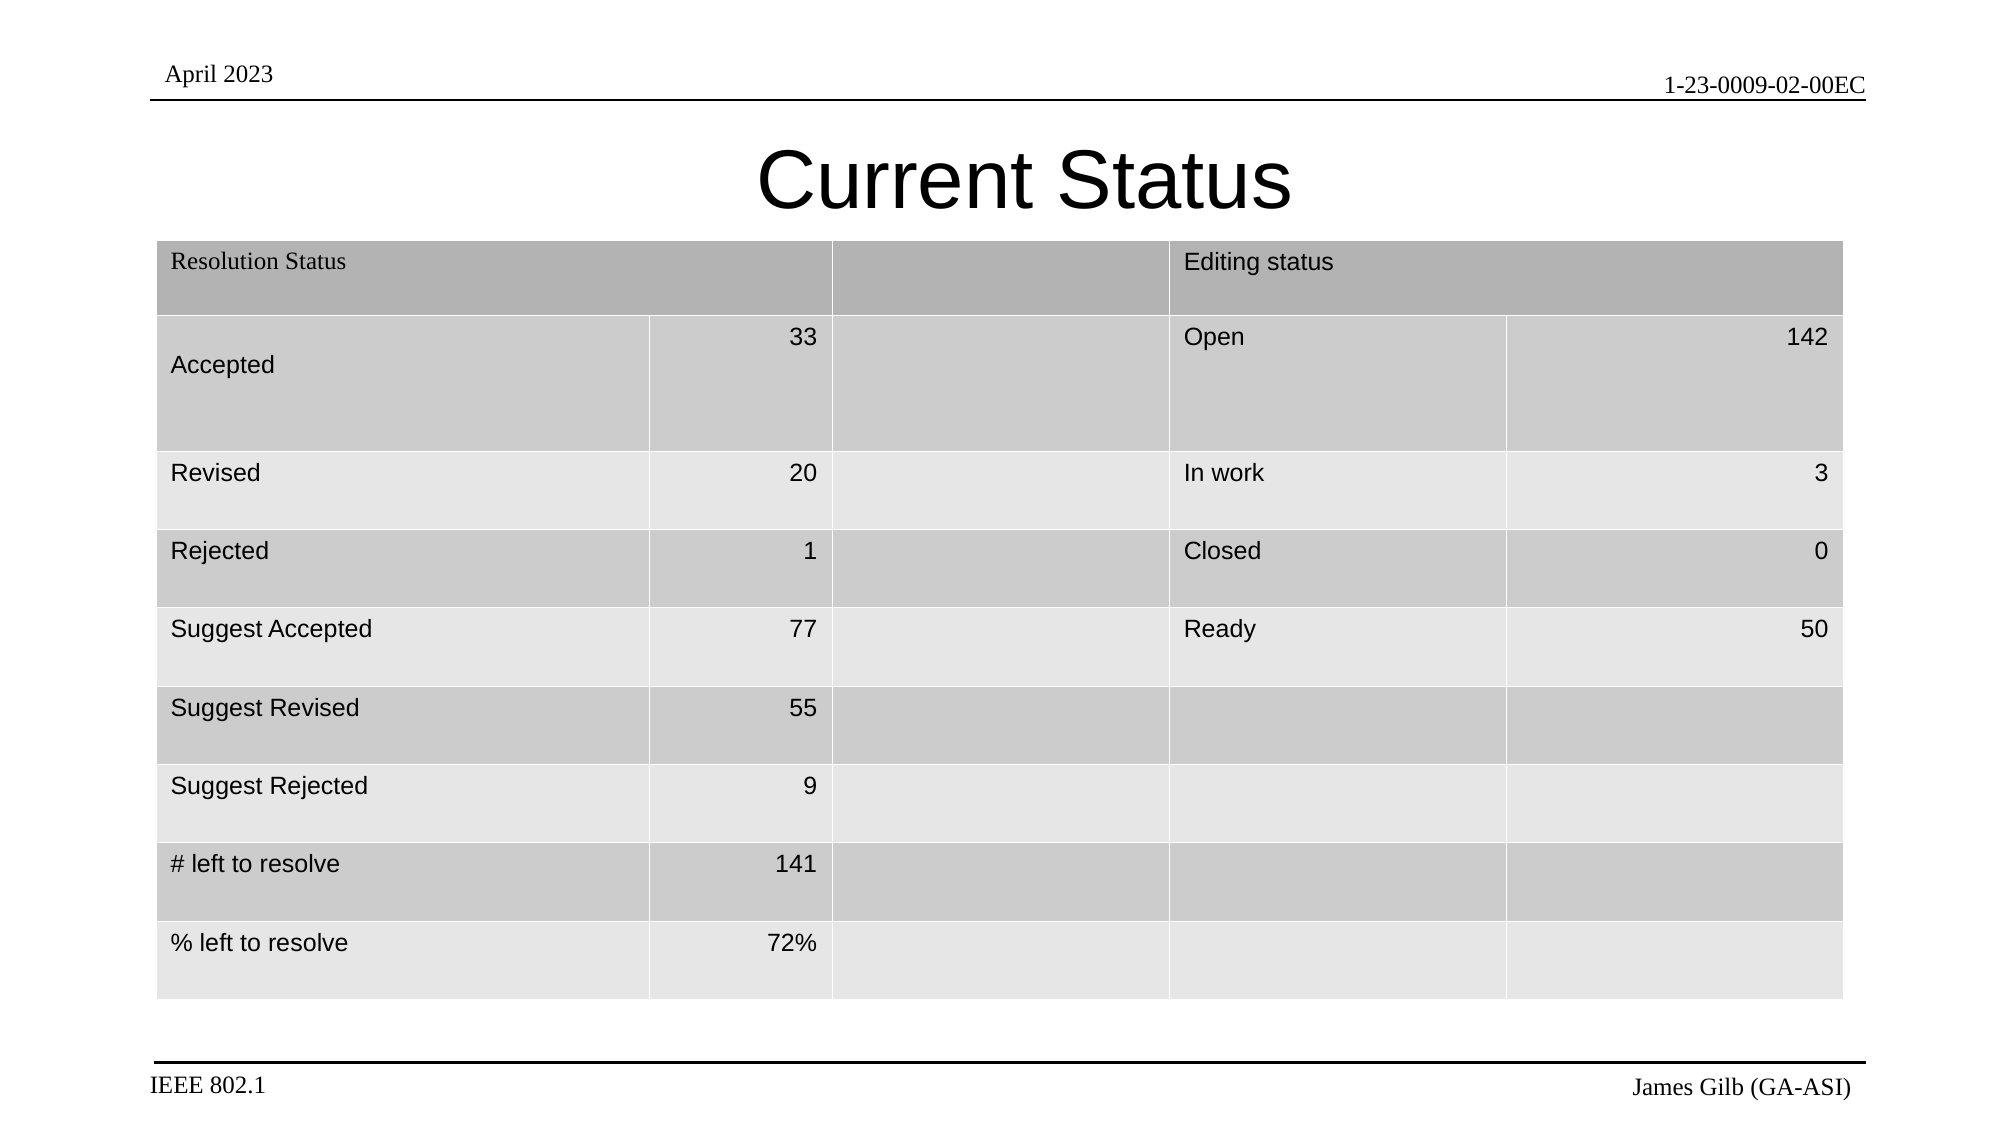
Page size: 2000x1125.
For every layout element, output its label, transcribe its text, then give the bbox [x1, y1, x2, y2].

table_cell Suggest Revised [157, 687, 649, 764]
table_cell [1170, 922, 1506, 999]
table_cell [1170, 765, 1506, 842]
table_cell 33 [650, 316, 832, 451]
table_cell 3 [1507, 452, 1843, 529]
table_cell [1507, 765, 1843, 842]
table_cell [833, 608, 1169, 686]
table_cell 0 [1507, 530, 1843, 607]
table_cell 77 [650, 608, 832, 686]
table_cell [1170, 687, 1506, 764]
table_cell 20 [650, 452, 832, 529]
table_cell Revised [157, 452, 649, 529]
table_cell [833, 687, 1169, 764]
table_cell Rejected [157, 530, 649, 607]
table_cell [833, 452, 1169, 529]
table_cell [1507, 687, 1843, 764]
table_cell Open [1170, 316, 1506, 451]
table_cell 141 [650, 843, 832, 921]
table_header Resolution Status [157, 241, 832, 315]
table_cell [1170, 843, 1506, 921]
table_cell [1507, 922, 1843, 999]
table_cell 1 [650, 530, 832, 607]
table_cell Suggest Accepted [157, 608, 649, 686]
table_cell [833, 316, 1169, 451]
table_cell Closed [1170, 530, 1506, 607]
table_header Editing status [1170, 241, 1843, 315]
table_cell [833, 765, 1169, 842]
table_cell In work [1170, 452, 1506, 529]
table_cell % left to resolve [157, 922, 649, 999]
table_cell [833, 922, 1169, 999]
table_cell # left to resolve [157, 843, 649, 921]
table_cell [833, 843, 1169, 921]
table_cell Ready [1170, 608, 1506, 686]
table_cell 55 [650, 687, 832, 764]
table_cell 50 [1507, 608, 1843, 686]
table_cell 9 [650, 765, 832, 842]
table_cell 72% [650, 922, 832, 999]
table_cell 142 [1507, 316, 1843, 451]
table_header [833, 241, 1169, 315]
table_cell Suggest Rejected [157, 765, 649, 842]
table_cell [1507, 843, 1843, 921]
table_cell Accepted [157, 316, 649, 451]
table_cell [833, 530, 1169, 607]
title Current Status [149, 112, 1900, 238]
